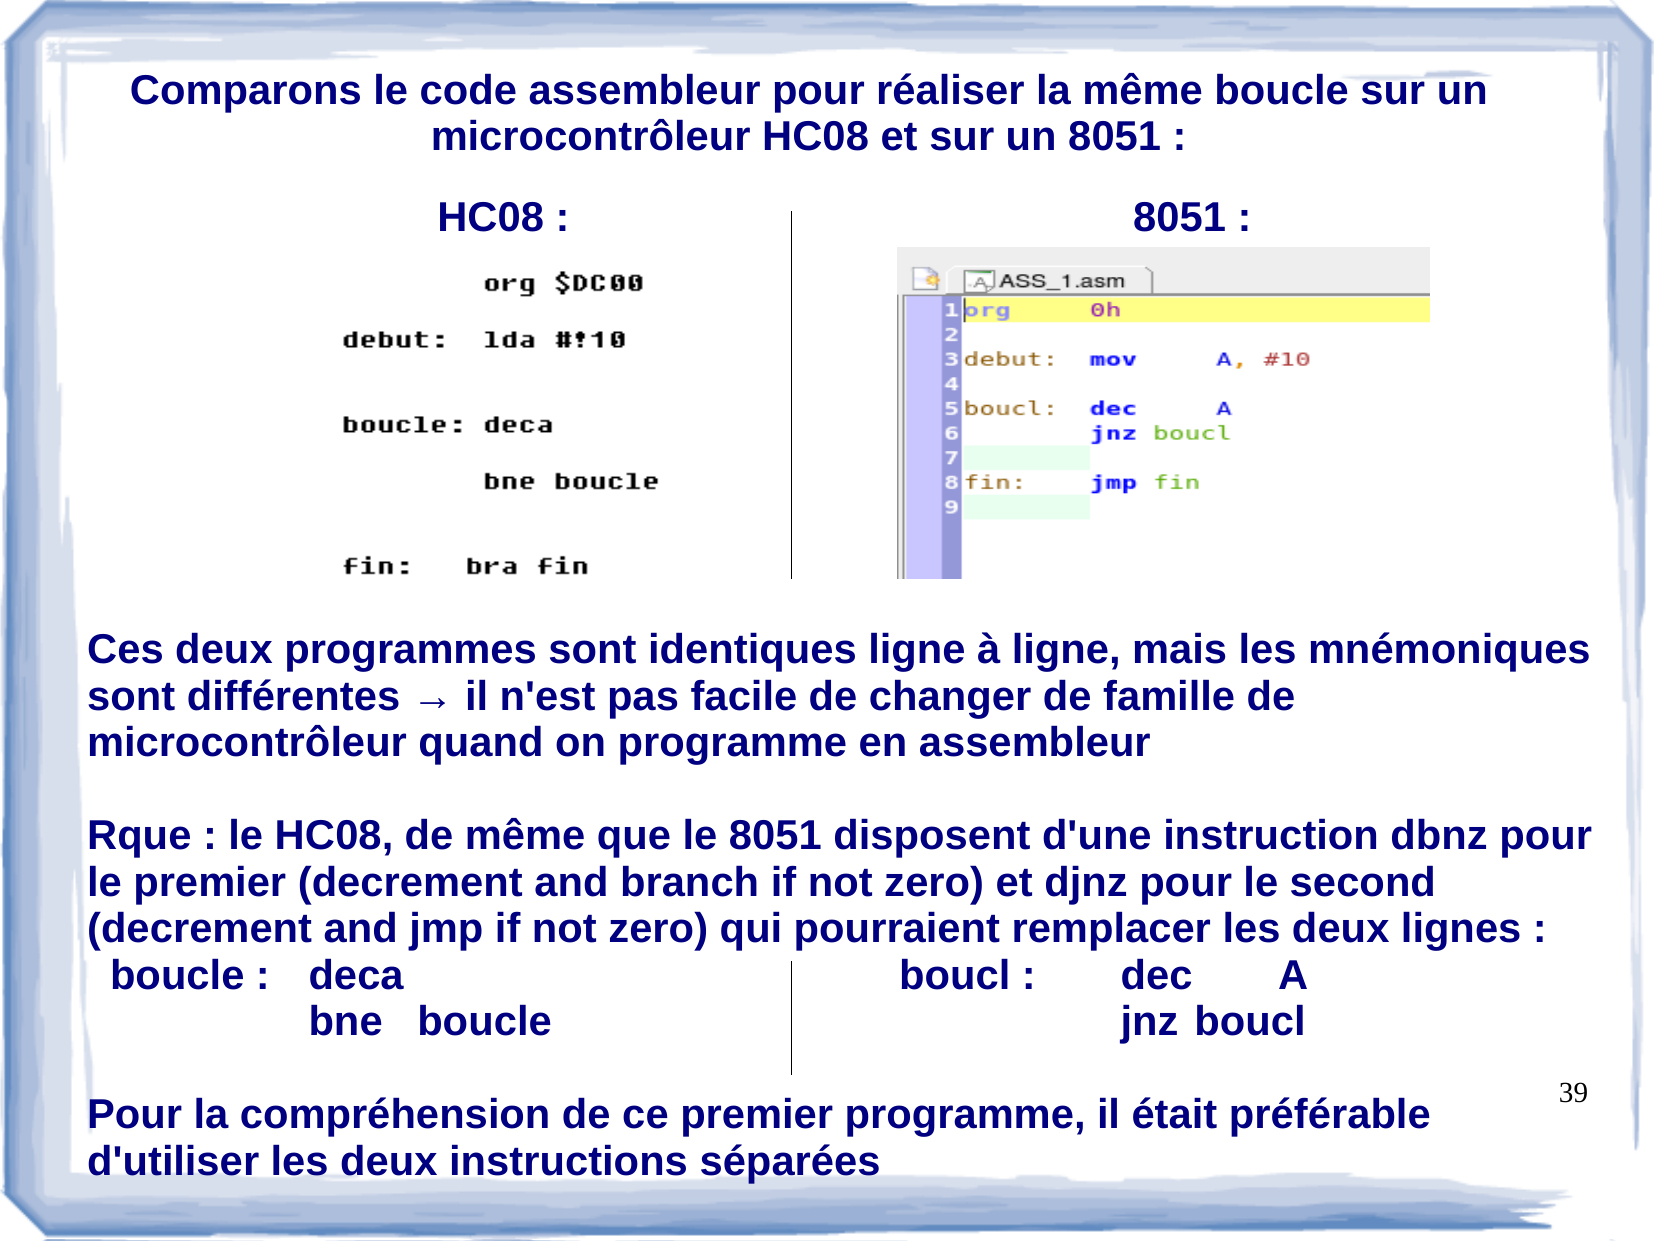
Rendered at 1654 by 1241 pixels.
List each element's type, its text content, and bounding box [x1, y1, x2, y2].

text_box Comparons le code assembleur pour réaliser la même boucle sur un microcontrôleur HC08 et sur un 8051 : [82, 59, 1536, 167]
text_box Ces deux programmes sont identiques ligne à ligne, mais les mnémoniques sont différentes → il n'est pas facile de changer de famille de microcontrôleur quand on programme en assembleur Rque : le HC08, de même que le 8051 disposent d'une instruction dbnz pour le premier (decrement and branch if not zero) et djnz pour le second (decrement and jmp if not zero) qui pourraient remplacer les deux lignes : boucle : deca boucl : dec A bne boucle jnz boucl Pour la compréhension de ce premier programme, il était préférable d'utiliser les deux instructions séparées [72, 618, 1619, 1238]
picture [0, 0, 1654, 1241]
text_box HC08 : 8051 : [118, 186, 1571, 249]
